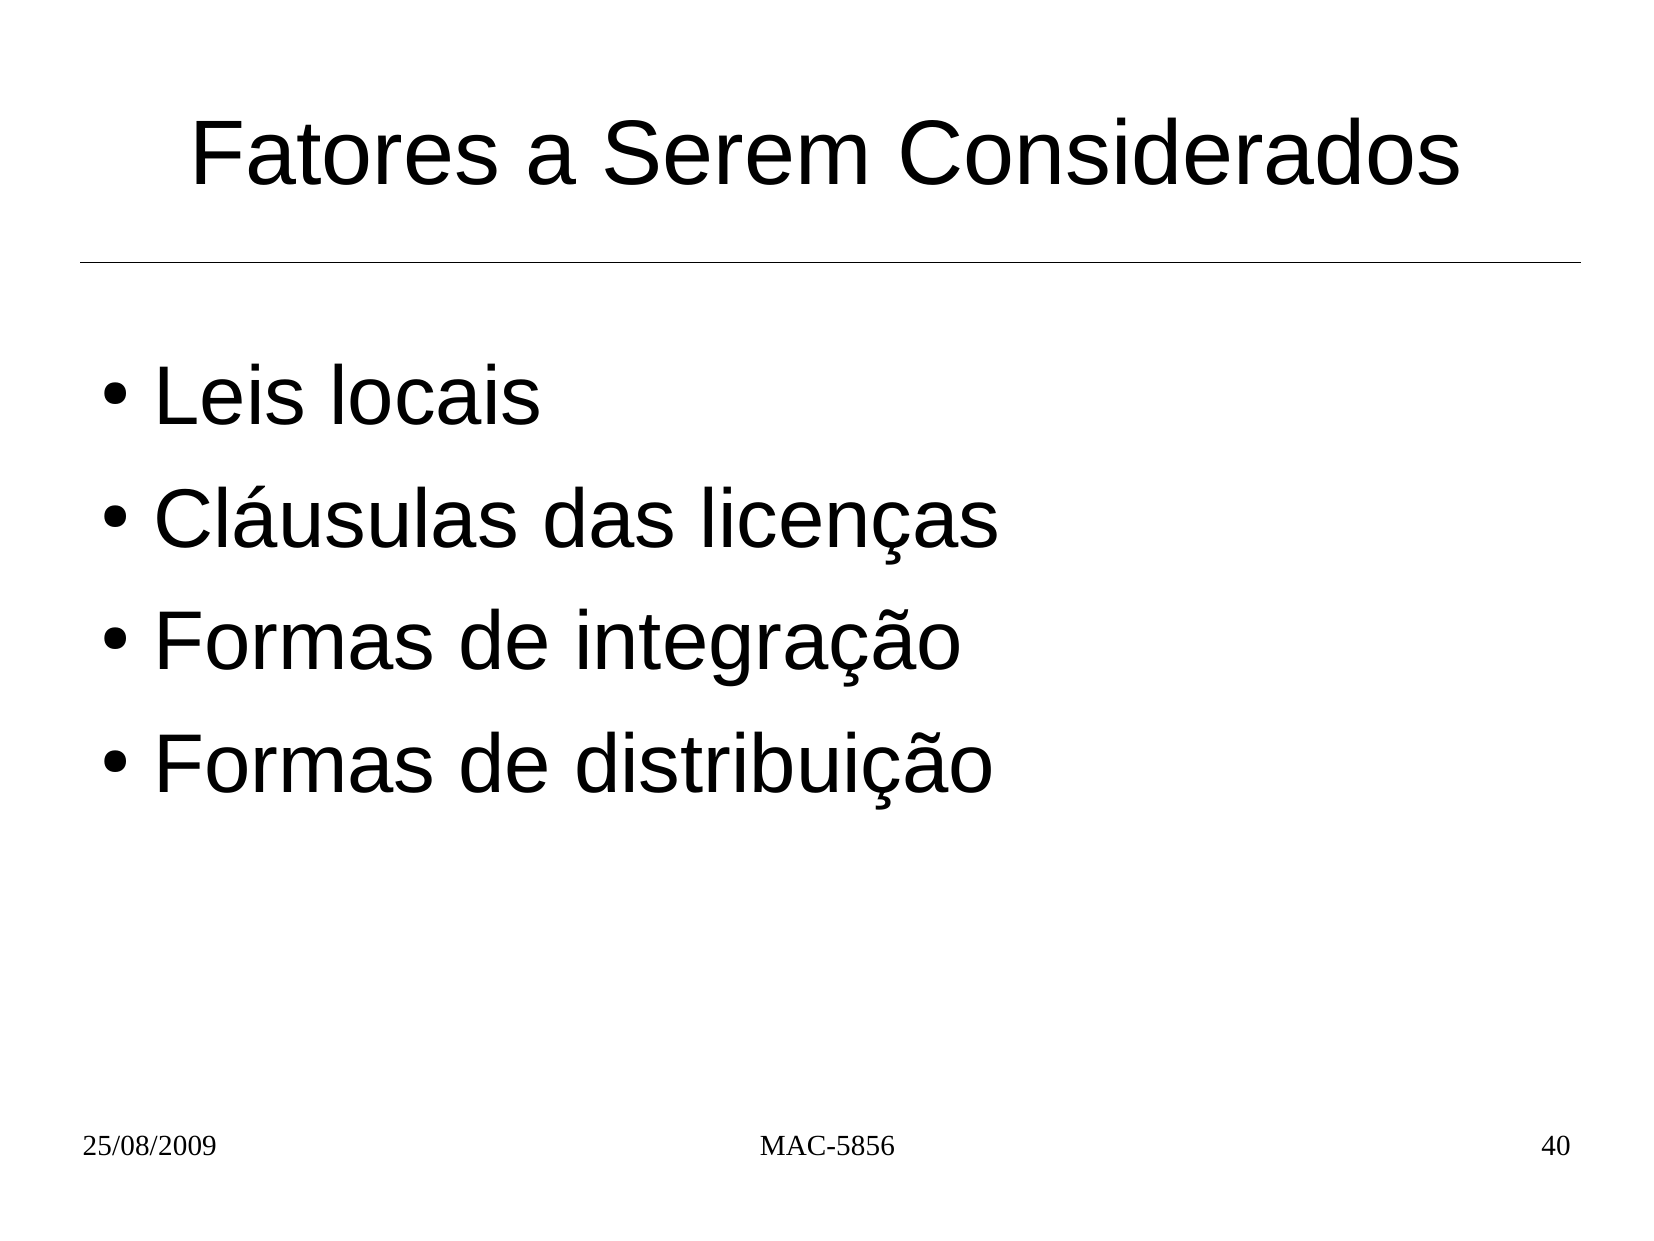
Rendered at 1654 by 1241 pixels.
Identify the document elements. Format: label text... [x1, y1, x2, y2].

list Leis locais Cláusulas das licenças Formas de integração Formas de distribuição [82, 349, 1571, 1095]
title Fatores a Serem Considerados [82, 56, 1571, 250]
